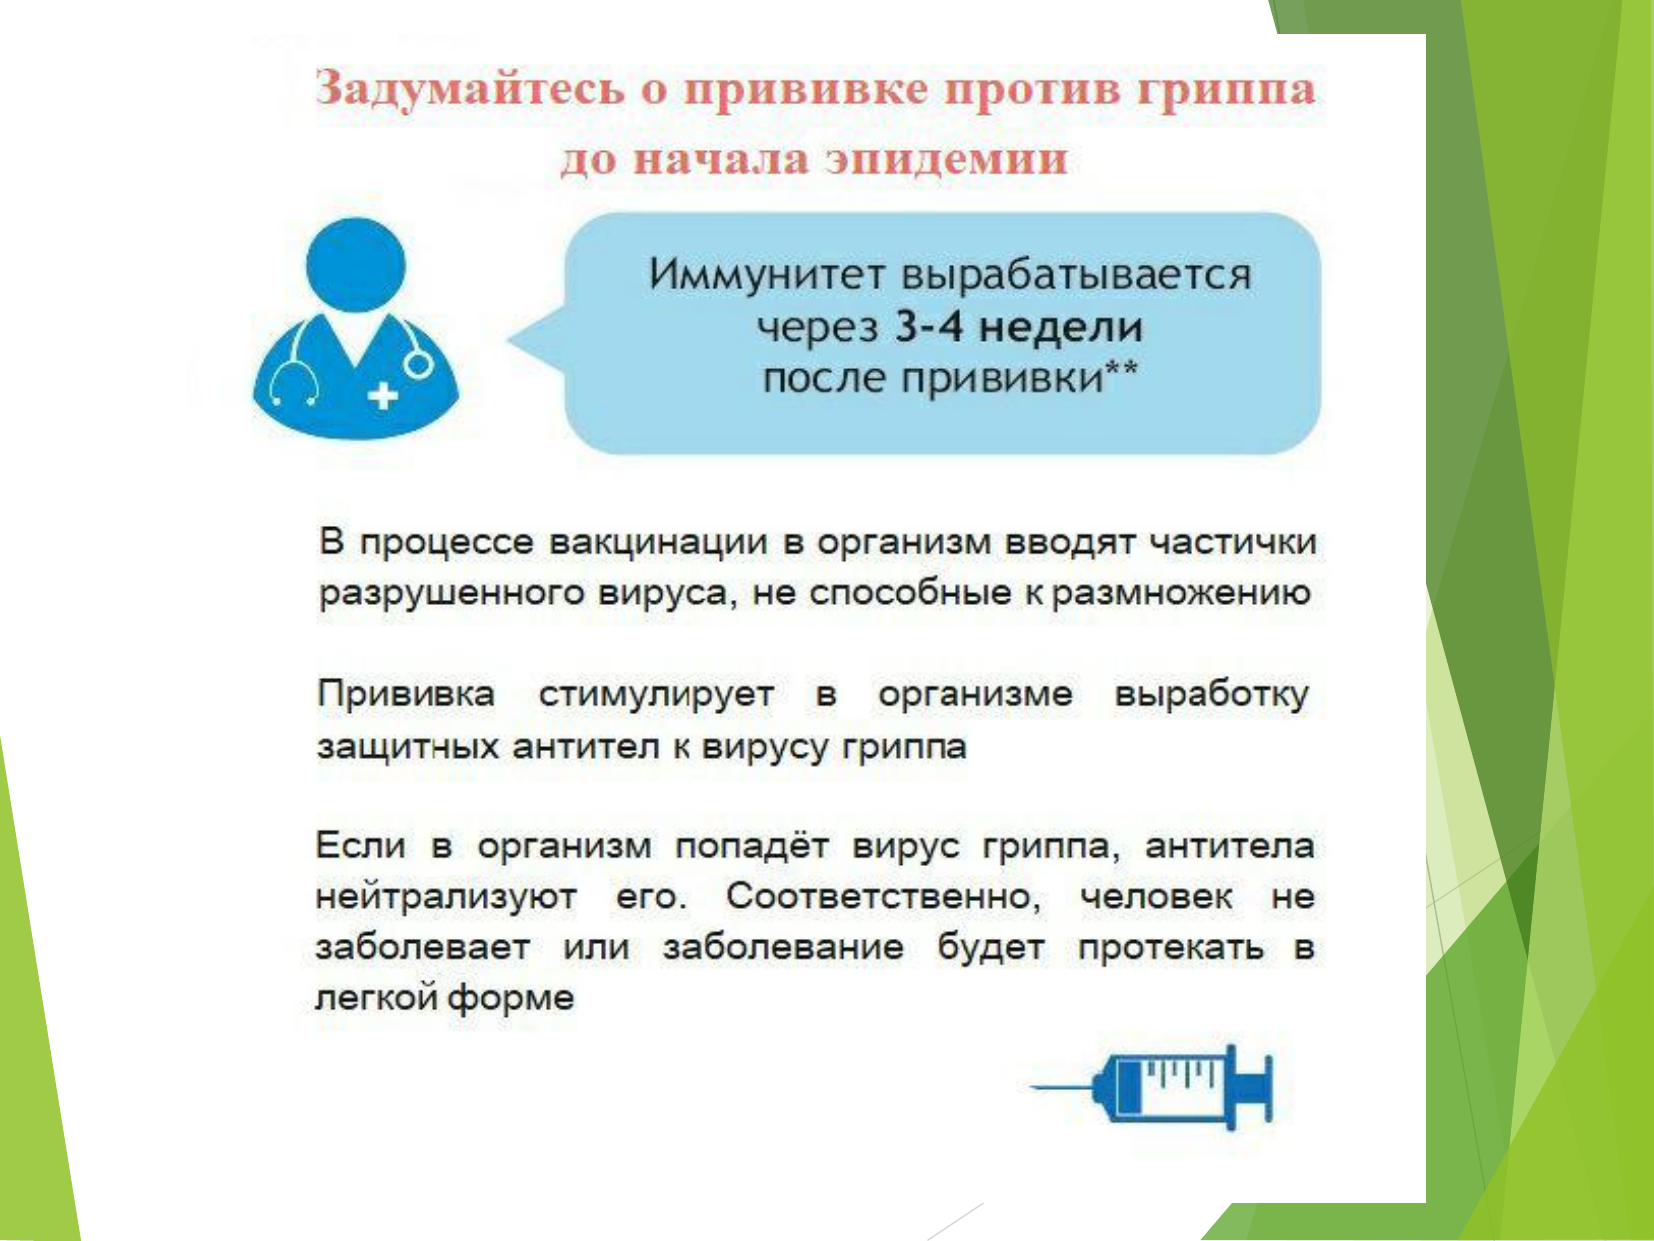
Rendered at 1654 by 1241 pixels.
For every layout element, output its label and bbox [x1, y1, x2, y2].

picture [187, 34, 1426, 1203]
